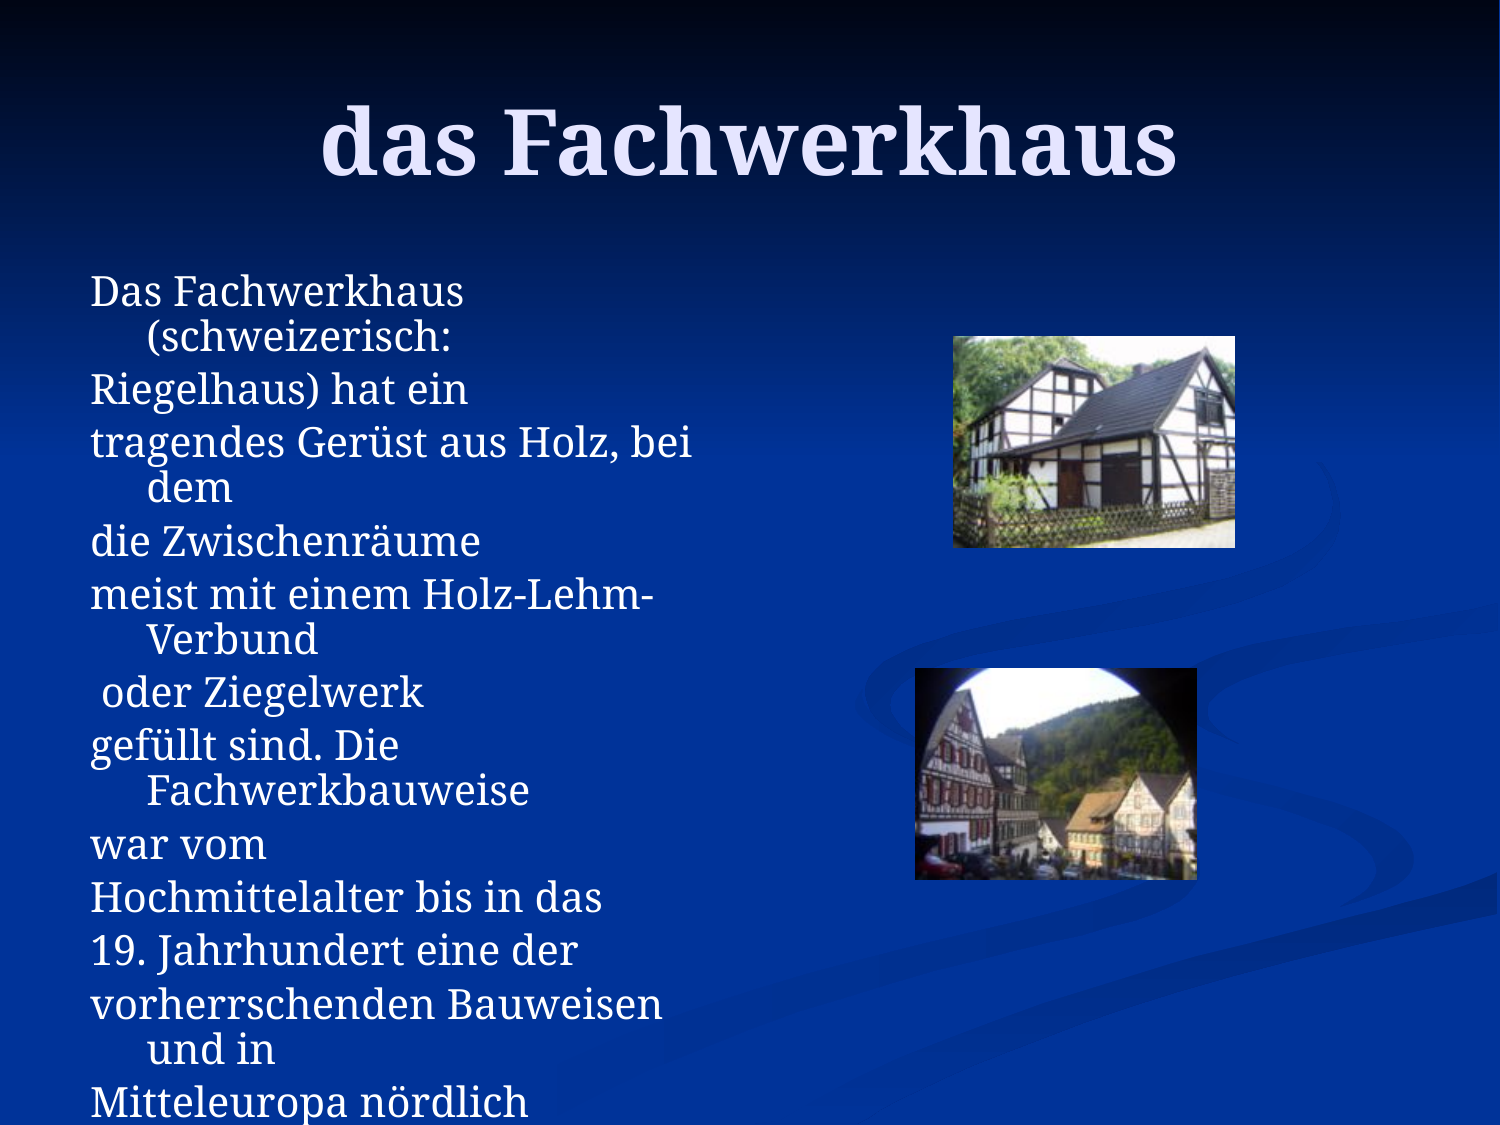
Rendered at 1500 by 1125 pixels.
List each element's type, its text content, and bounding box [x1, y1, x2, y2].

title das Fachwerkhaus [75, 45, 1425, 233]
picture [953, 336, 1235, 548]
picture [915, 668, 1197, 880]
list Das Fachwerkhaus (schweizerisch: Riegelhaus) hat ein tragendes Gerüst aus Holz, bei dem die Zwischenräume meist mit einem Holz-Lehm-Verbund oder Ziegelwerk gefüllt sind. Die Fachwerkbauweise war vom Hochmittelalter bis in das 19. Jahrhundert eine der vorherrschenden Bauweisen und in Mitteleuropa nördlich der Alpen bis nach England verbreitet. [75, 262, 738, 1005]
